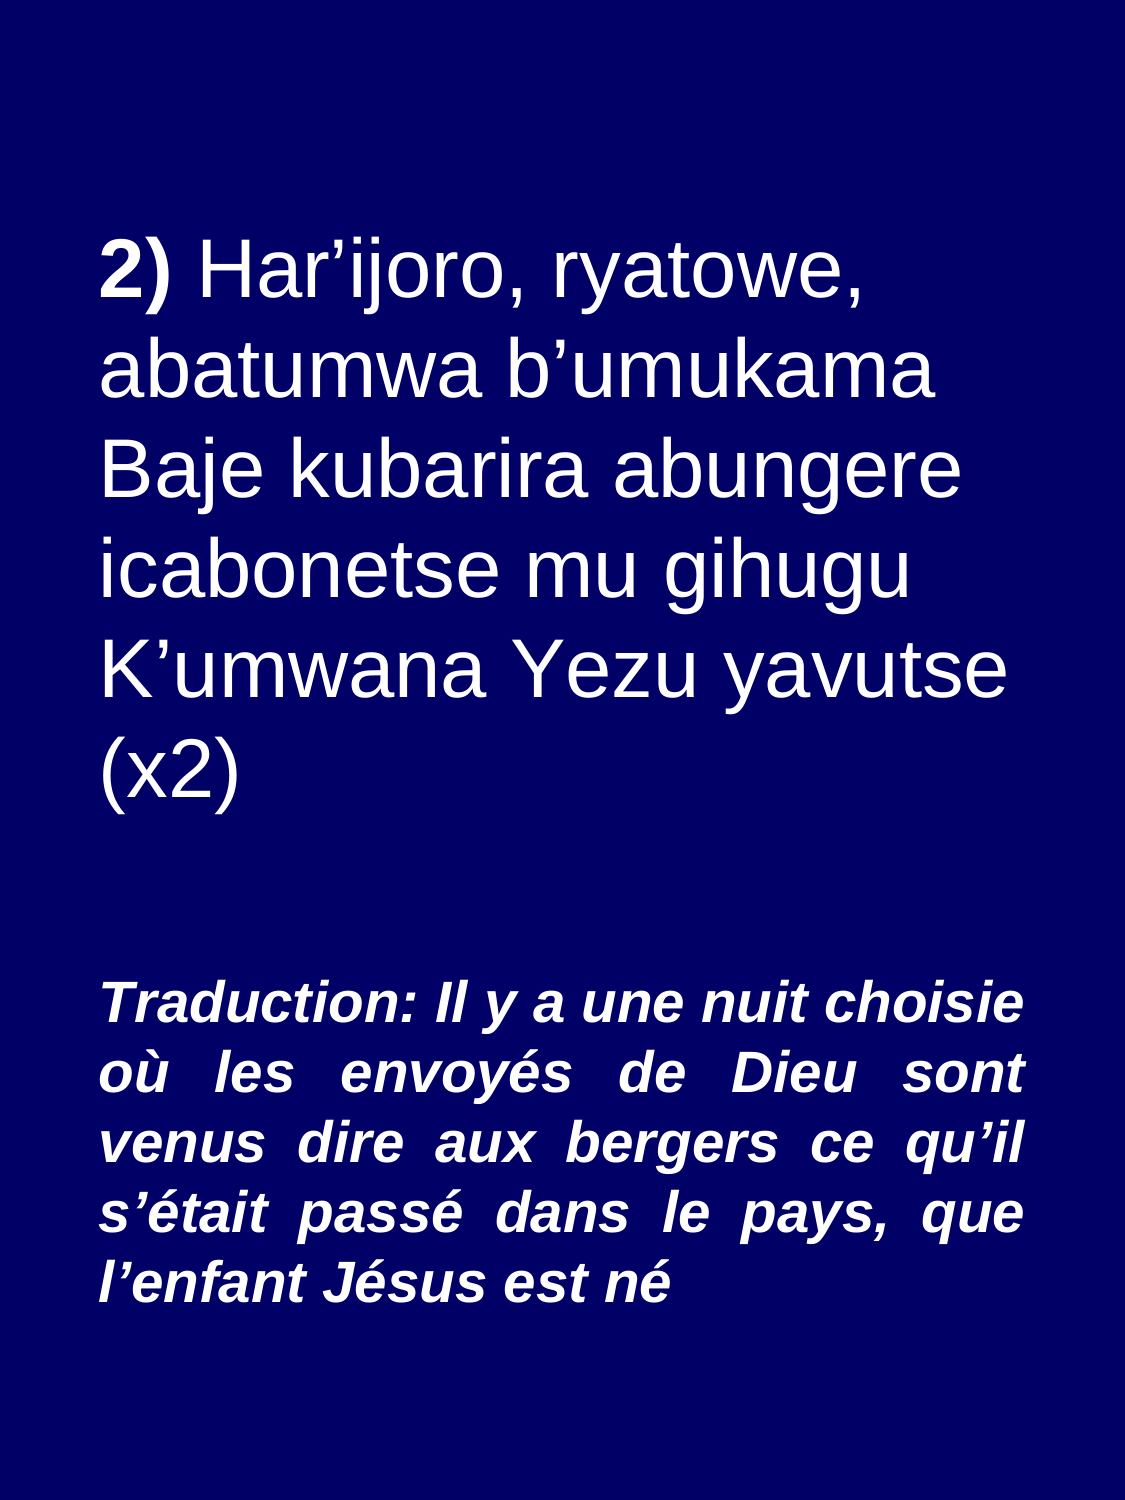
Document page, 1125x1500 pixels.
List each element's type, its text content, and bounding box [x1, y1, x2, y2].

text_box 2) Har’ijoro, ryatowe, abatumwa b’umukama Baje kubarira abungere icabonetse mu gihugu K’umwana Yezu yavutse (x2) Traduction: Il y a une nuit choisie où les envoyés de Dieu sont venus dire aux bergers ce qu’il s’était passé dans le pays, que l’enfant Jésus est né [84, 206, 1041, 1372]
